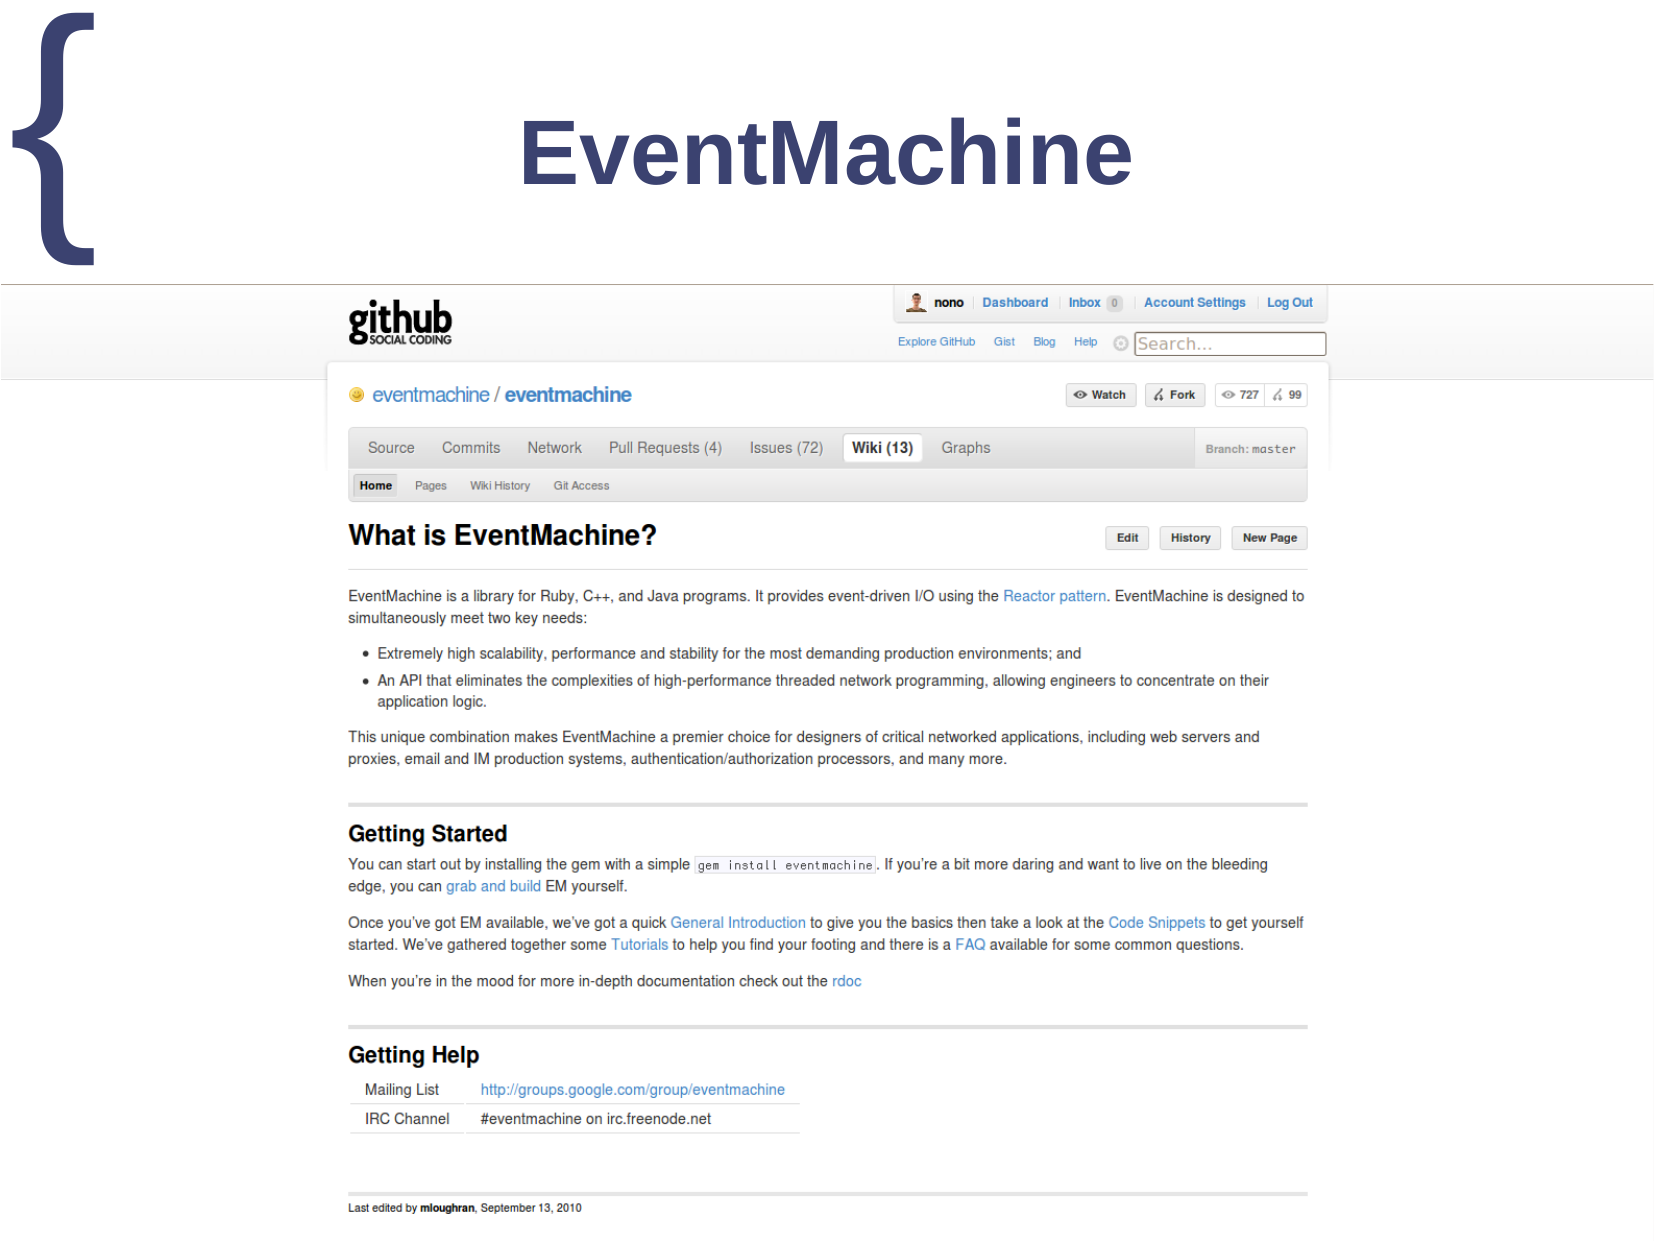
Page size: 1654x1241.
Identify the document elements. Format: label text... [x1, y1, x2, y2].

title EventMachine [82, 56, 1571, 250]
picture [1, 284, 1654, 1241]
